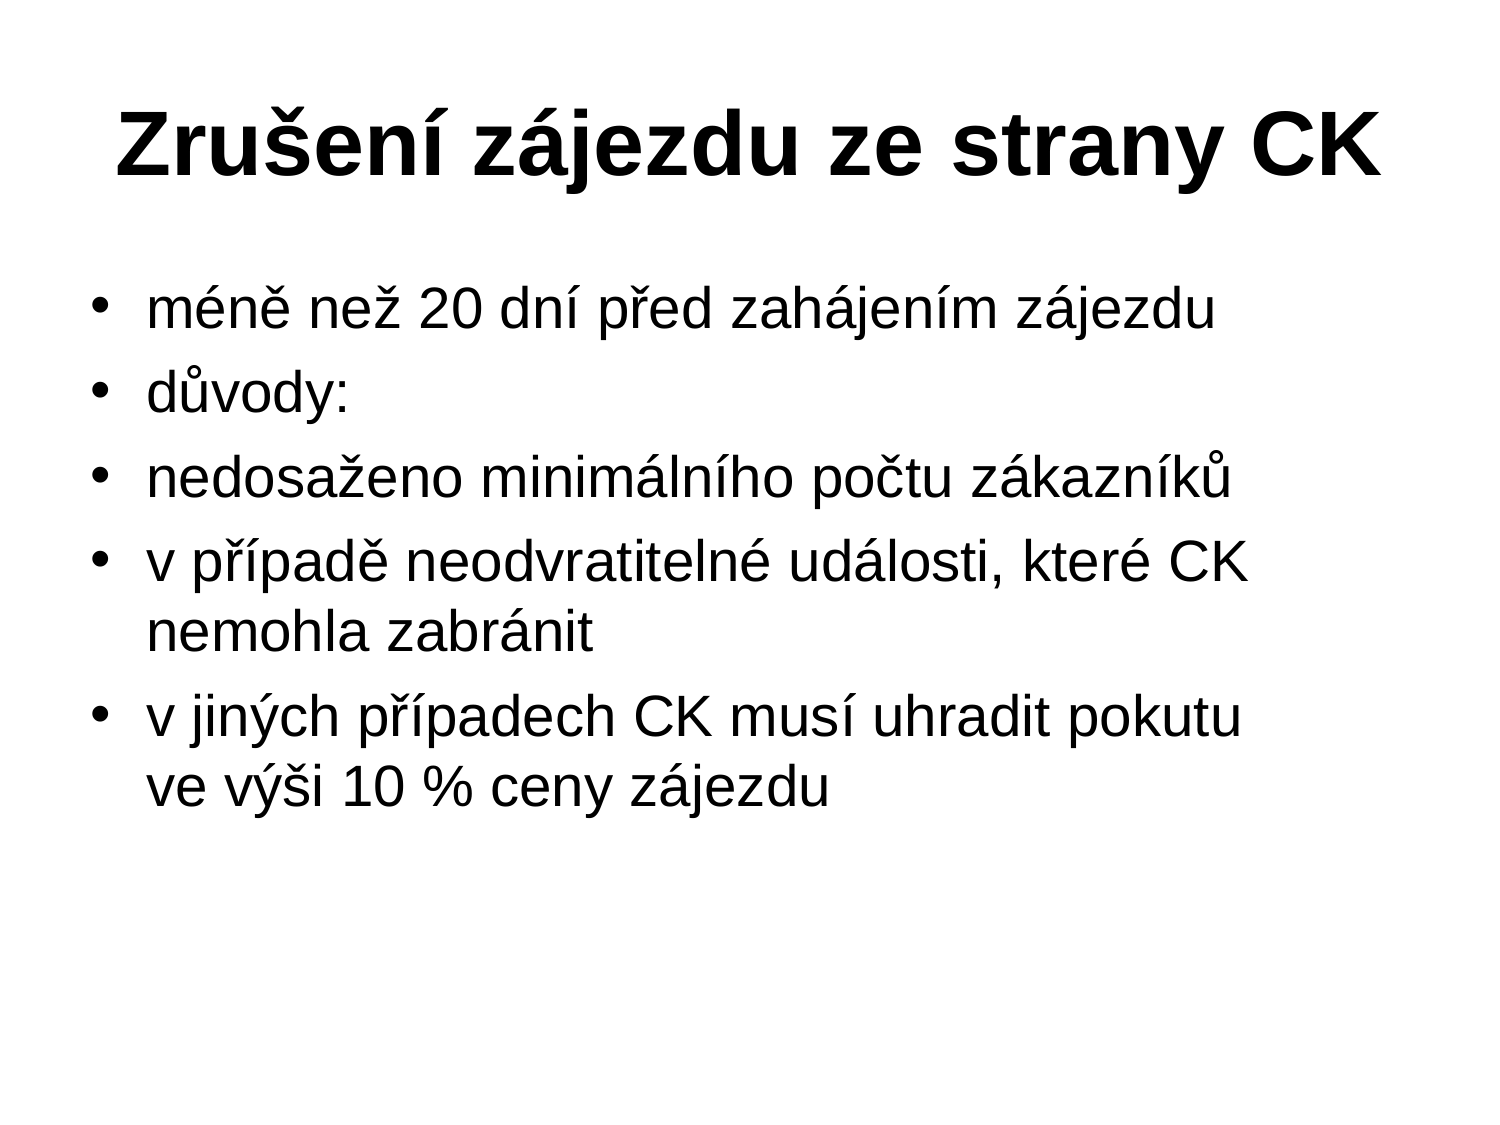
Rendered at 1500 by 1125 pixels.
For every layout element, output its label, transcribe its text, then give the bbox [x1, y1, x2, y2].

title Zrušení zájezdu ze strany CK [75, 45, 1426, 233]
list méně než 20 dní před zahájením zájezdu důvody: nedosaženo minimálního počtu zákazníků v případě neodvratitelné události, které CK nemohla zabránit v jiných případech CK musí uhradit pokutu ve výši 10 % ceny zájezdu [75, 262, 1426, 1006]
